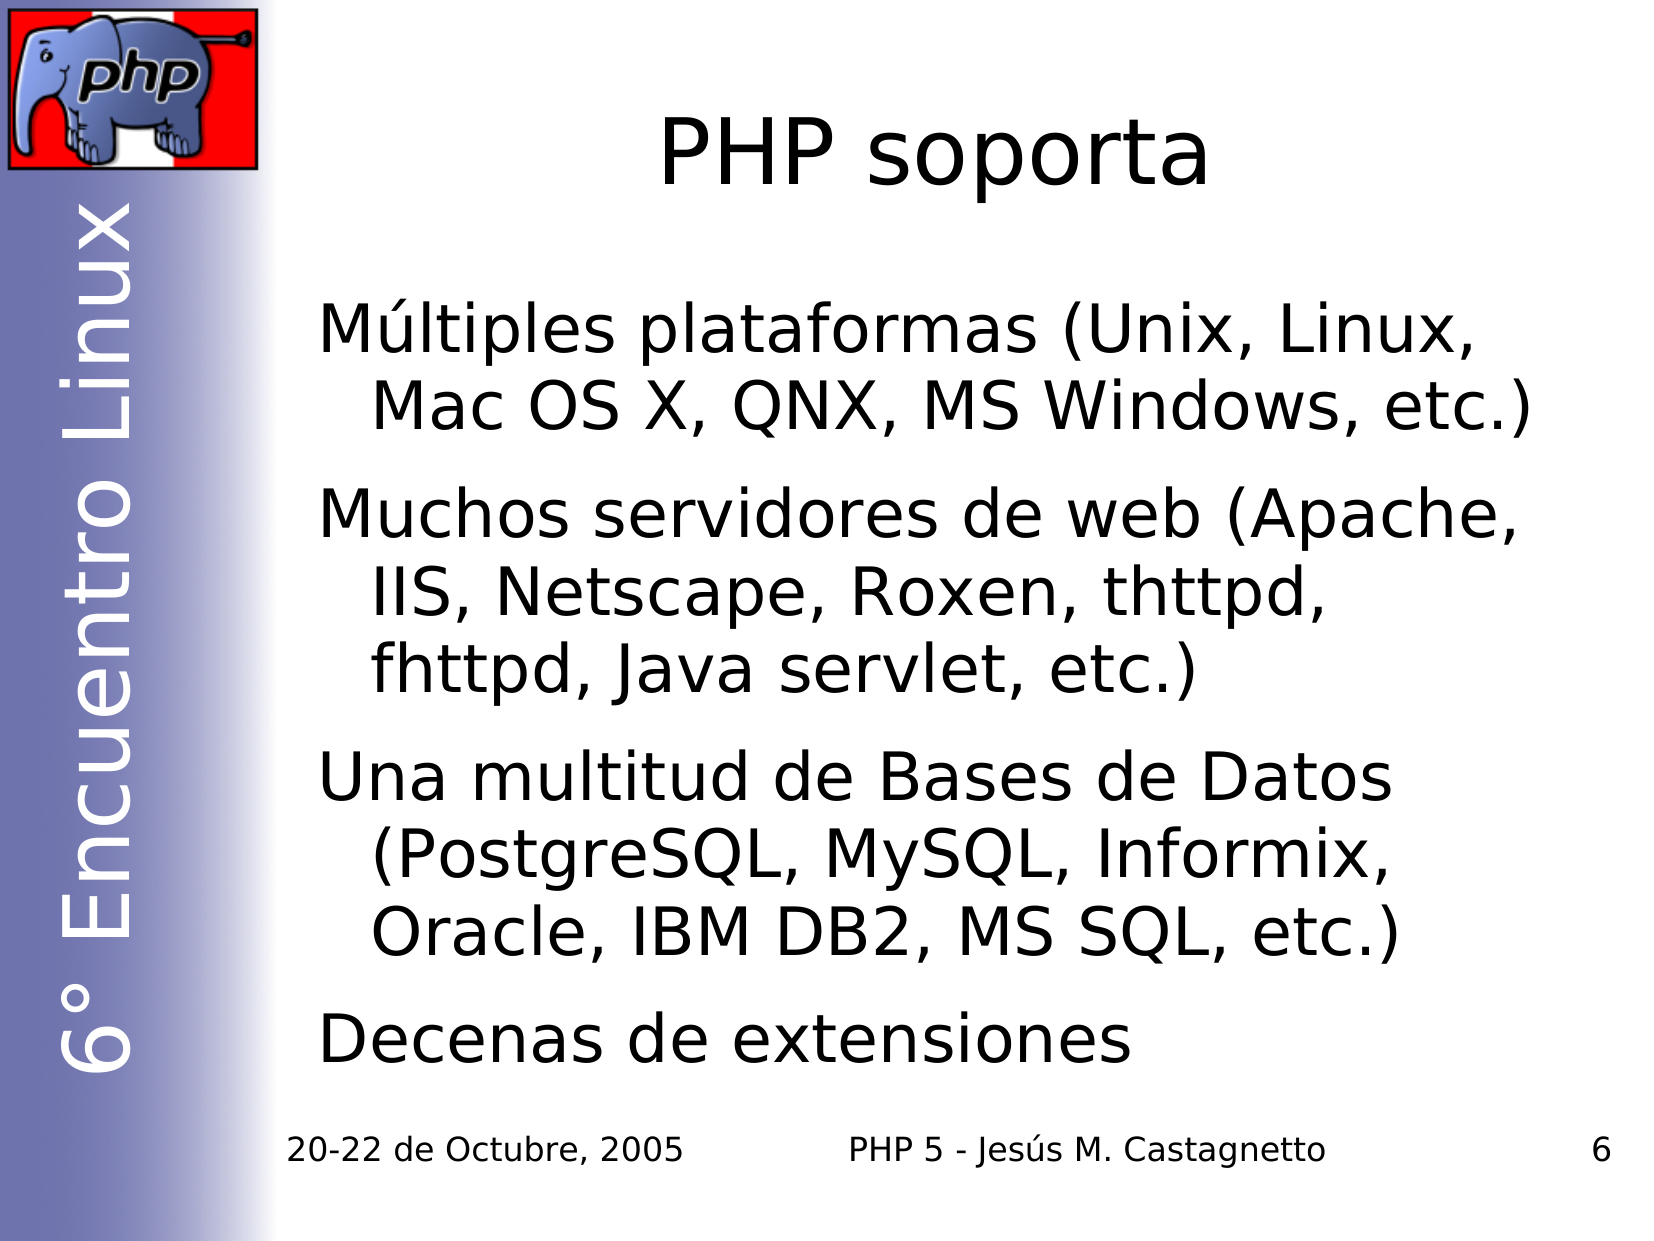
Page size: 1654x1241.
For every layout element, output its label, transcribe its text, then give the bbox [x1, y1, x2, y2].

title PHP soporta [300, 49, 1571, 257]
list Múltiples plataformas (Unix, Linux, Mac OS X, QNX, MS Windows, etc.) Muchos servidores de web (Apache, IIS, Netscape, Roxen, thttpd, fhttpd, Java servlet, etc.) Una multitud de Bases de Datos (PostgreSQL, MySQL, Informix, Oracle, IBM DB2, MS SQL, etc.) Decenas de extensiones [300, 290, 1571, 1109]
picture [0, 0, 1654, 1241]
